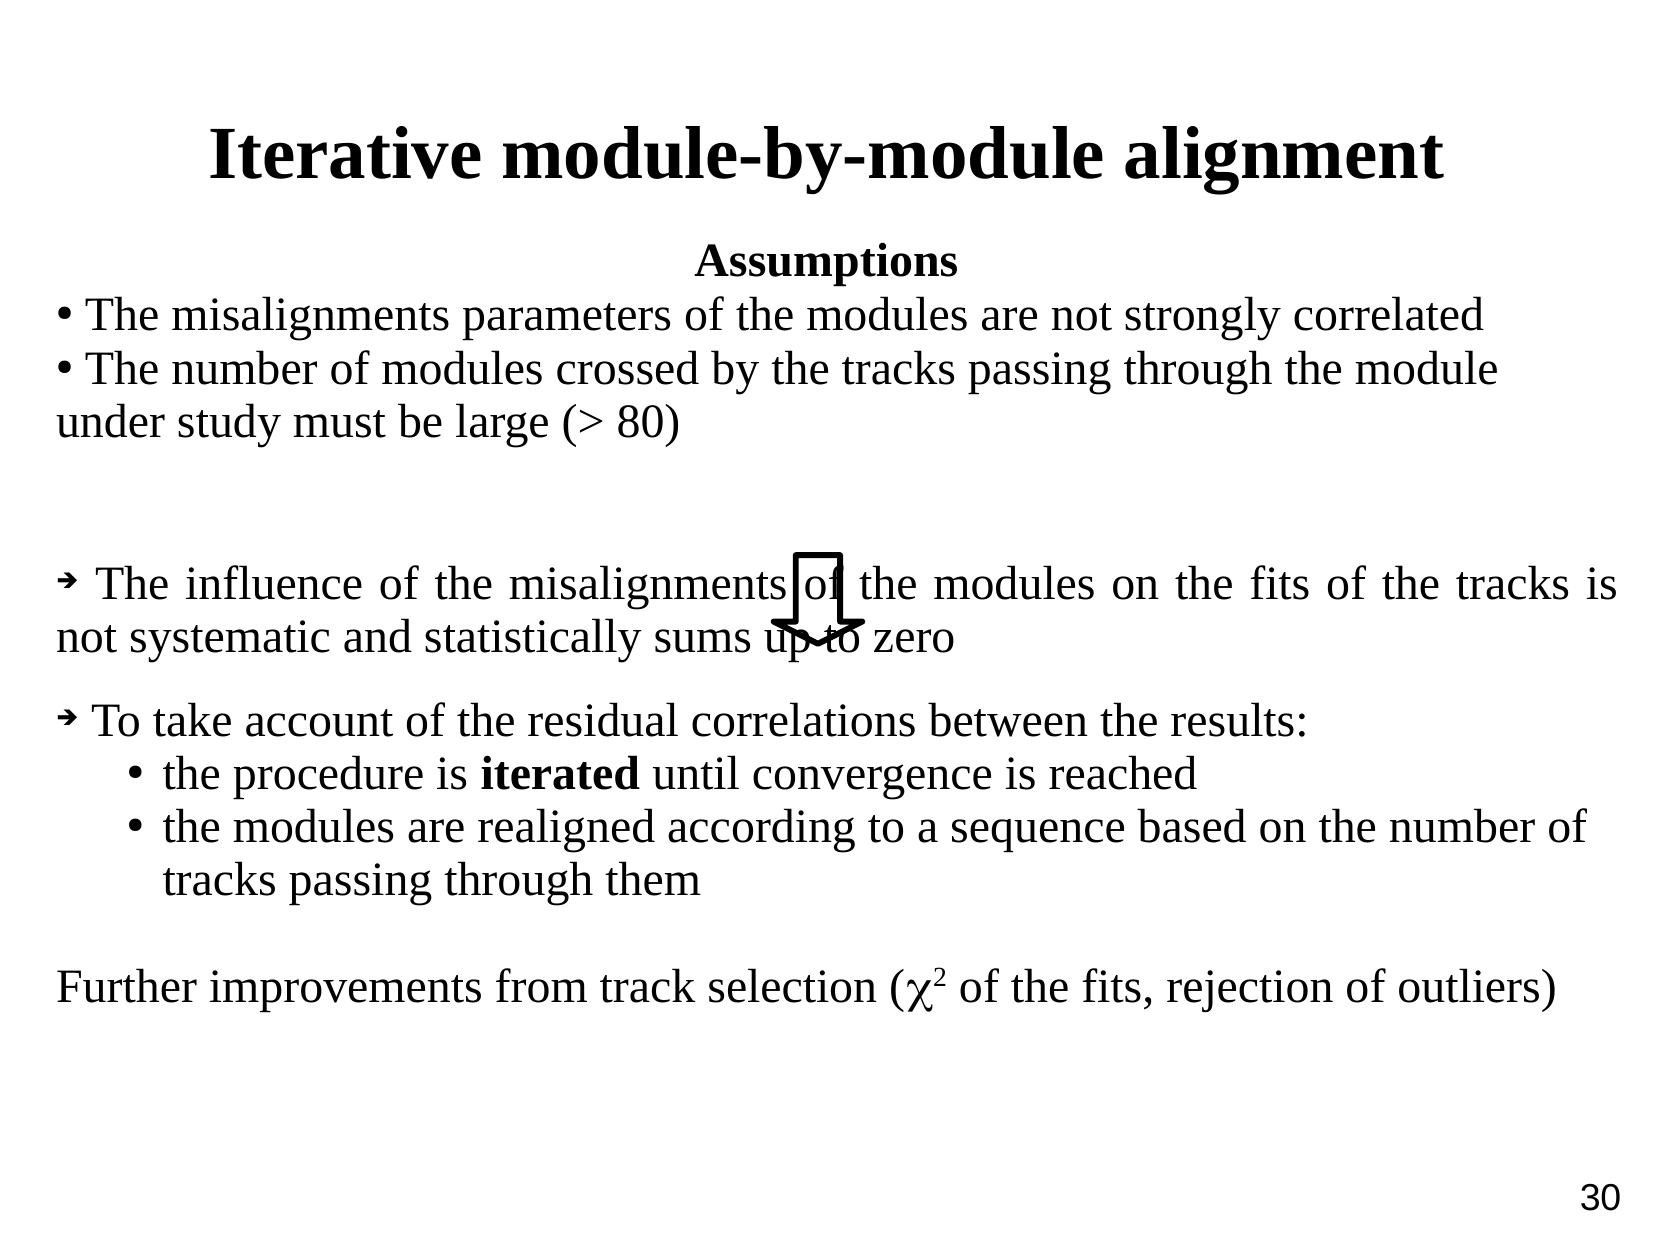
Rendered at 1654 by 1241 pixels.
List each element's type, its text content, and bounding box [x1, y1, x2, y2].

title Iterative module-by-module alignment [82, 56, 1571, 226]
text_box Assumptions The misalignments parameters of the modules are not strongly correlated The number of modules crossed by the tracks passing through the module under study must be large (> 80) The influence of the misalignments of the modules on the fits of the tracks is not systematic and statistically sums up to zero To take account of the residual correlations between the results: the procedure is iterated until convergence is reached the modules are realigned according to a sequence based on the number of tracks passing through them Further improvements from track selection (c2 of the fits, rejection of outliers) [41, 226, 1636, 1241]
text_box 30 [1564, 1169, 1648, 1227]
